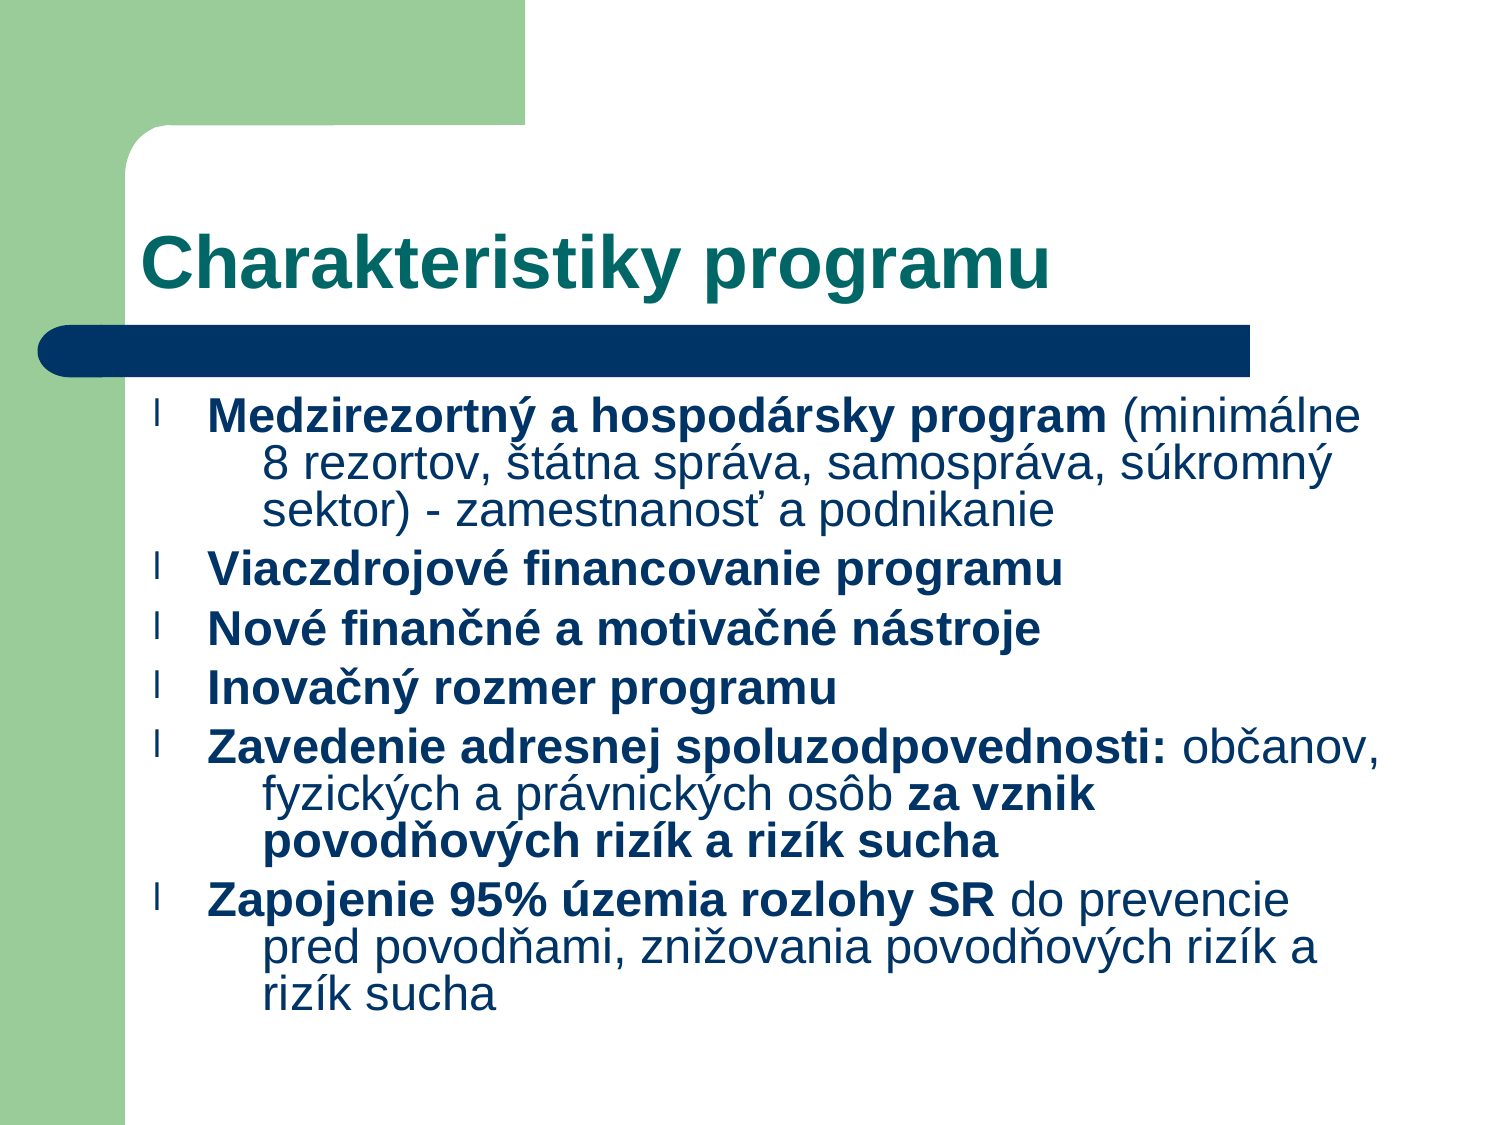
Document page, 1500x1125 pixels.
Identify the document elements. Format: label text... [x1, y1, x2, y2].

title Charakteristiky programu [125, 125, 1426, 313]
list Medzirezortný a hospodársky program (minimálne 8 rezortov, štátna správa, samospráva, súkromný sektor) - zamestnanosť a podnikanie Viaczdrojové financovanie programu Nové finančné a motivačné nástroje Inovačný rozmer programu Zavedenie adresnej spoluzodpovednosti: občanov, fyzických a právnických osôb za vznik povodňových rizík a rizík sucha Zapojenie 95% územia rozlohy SR do prevencie pred povodňami, znižovania povodňových rizík a rizík sucha [137, 387, 1400, 1071]
